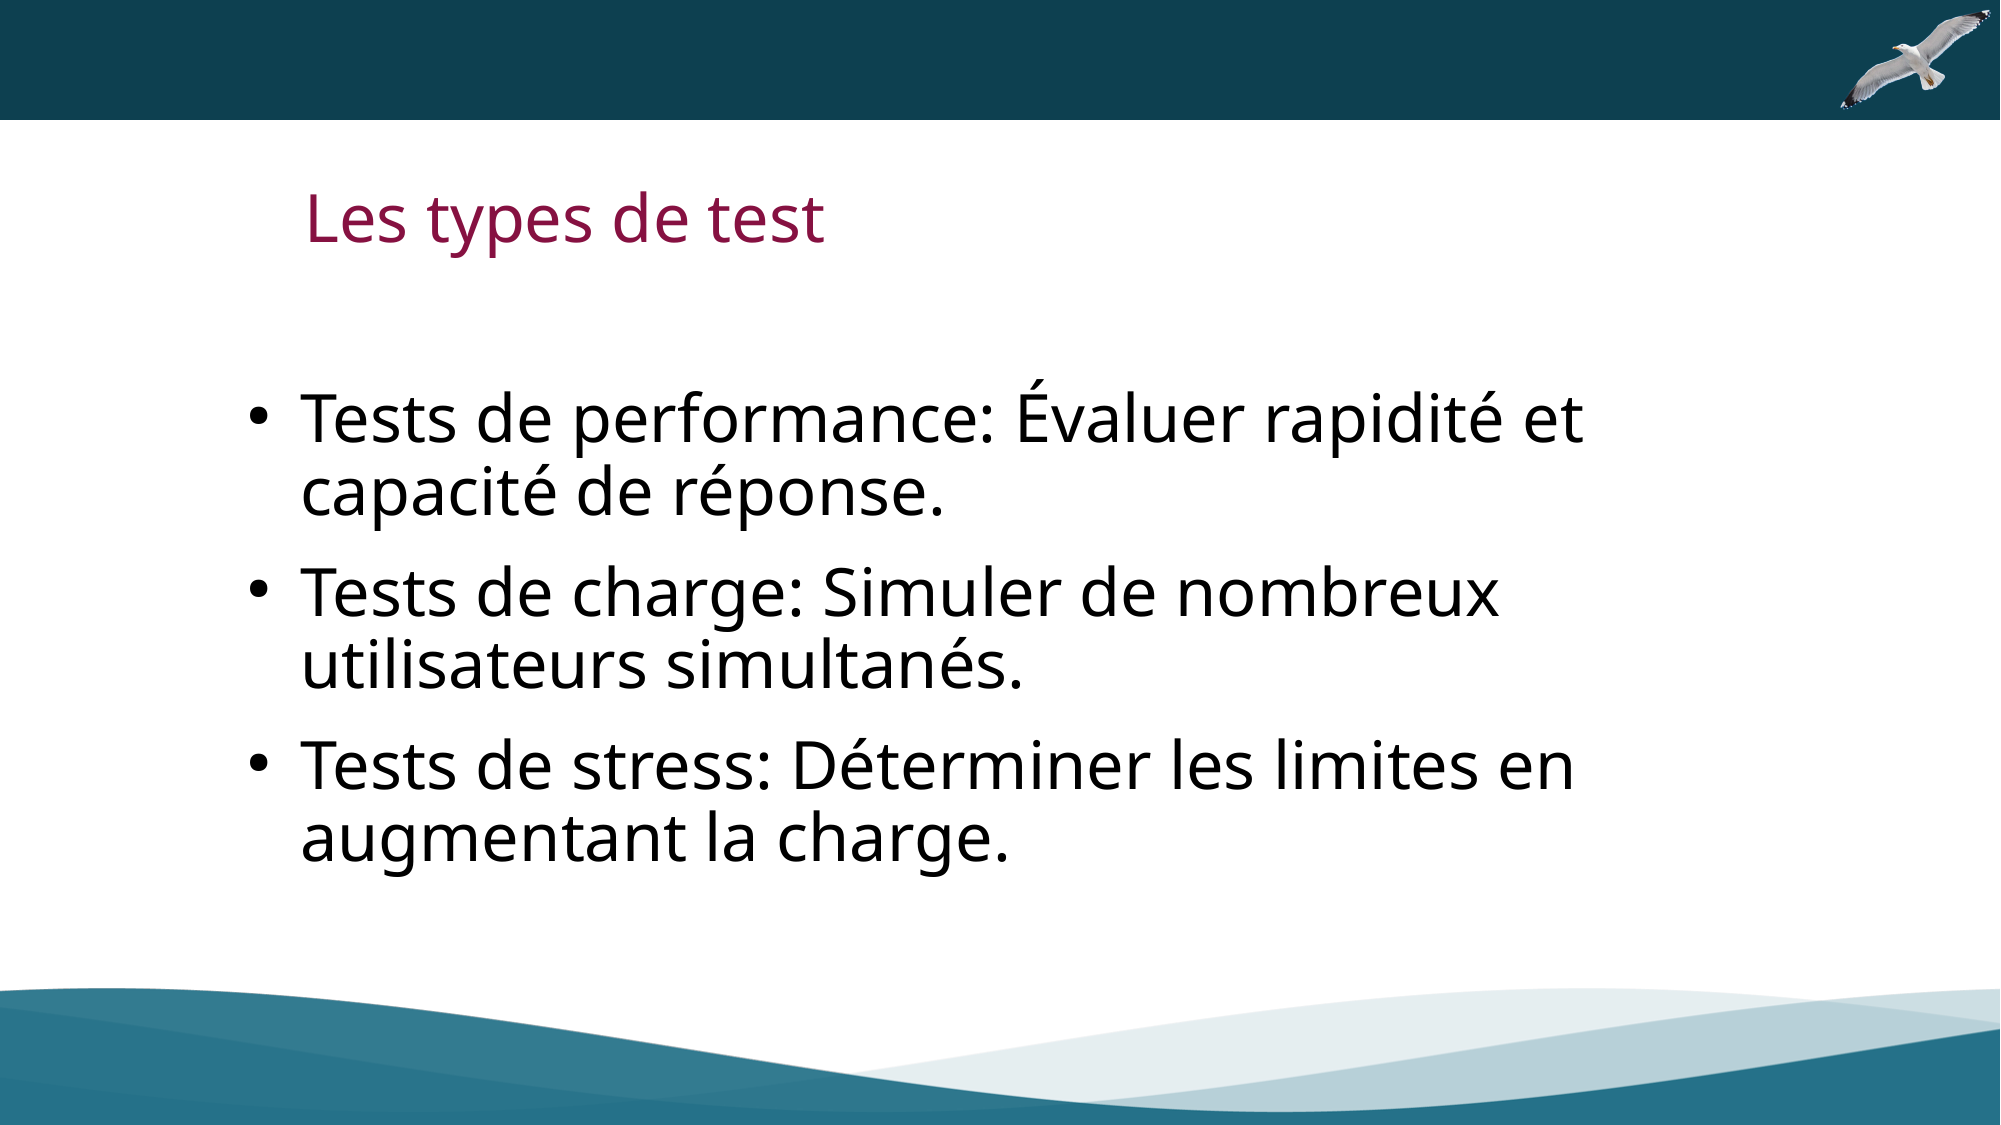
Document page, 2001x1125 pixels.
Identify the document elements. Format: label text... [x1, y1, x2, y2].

picture [0, 974, 2000, 1125]
list Tests de performance: Évaluer rapidité et capacité de réponse. Tests de charge: Simuler de nombreux utilisateurs simultanés. Tests de stress: Déterminer les limites en augmentant la charge. [214, 377, 1831, 851]
picture [1820, 0, 2000, 120]
list Les types de test [218, 177, 1689, 309]
